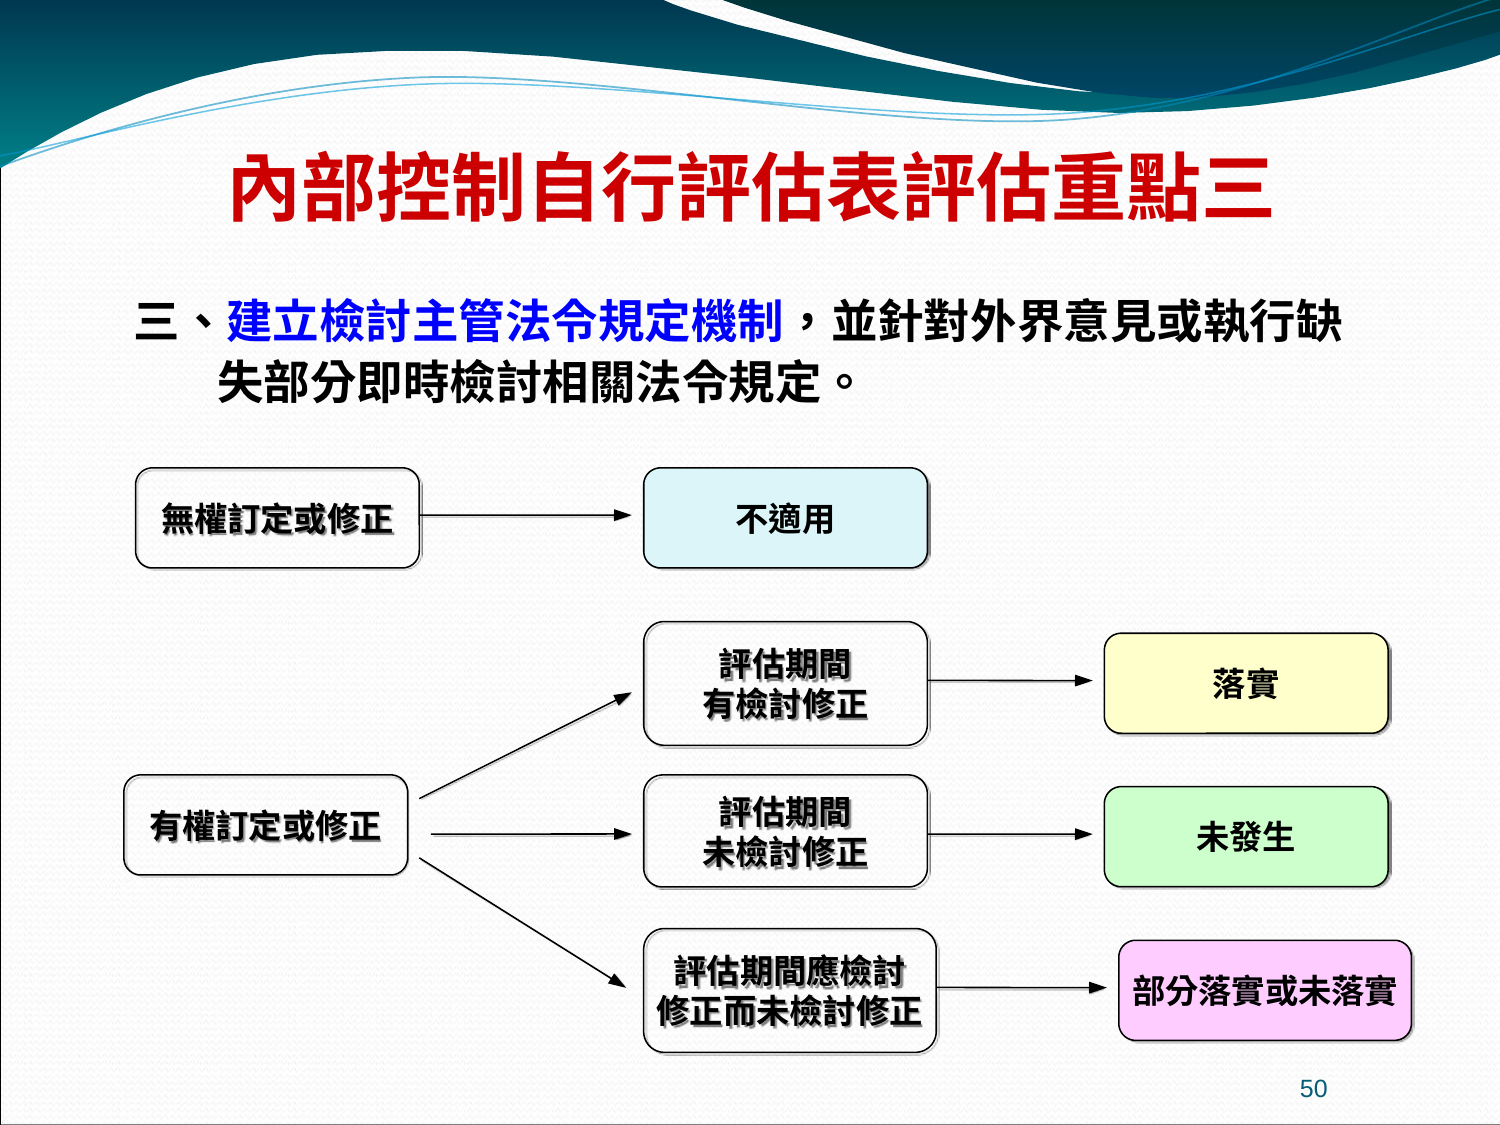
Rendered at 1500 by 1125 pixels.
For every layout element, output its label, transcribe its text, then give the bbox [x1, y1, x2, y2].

text_box 評估期間應檢討 修正而未檢討修正 [643, 928, 937, 1053]
text_box 評估期間 有檢討修正 [643, 621, 928, 746]
title 內部控制自行評估表評估重點三 [76, 42, 1427, 231]
text_box 有權訂定或修正 [123, 774, 408, 875]
text_box 部分落實或未落實 [1118, 940, 1412, 1041]
text_box [1299, 1042, 1426, 1103]
text_box 未發生 [1104, 786, 1389, 887]
text_box 不適用 [643, 467, 928, 568]
list 三、建立檢討主管法令規定機制，並針對外界意見或執行缺 失部分即時檢討相關法令規定。 [76, 278, 1427, 468]
text_box 落實 [1104, 633, 1389, 734]
text_box 無權訂定或修正 [135, 467, 420, 568]
text_box 評估期間 未檢討修正 [643, 774, 928, 887]
